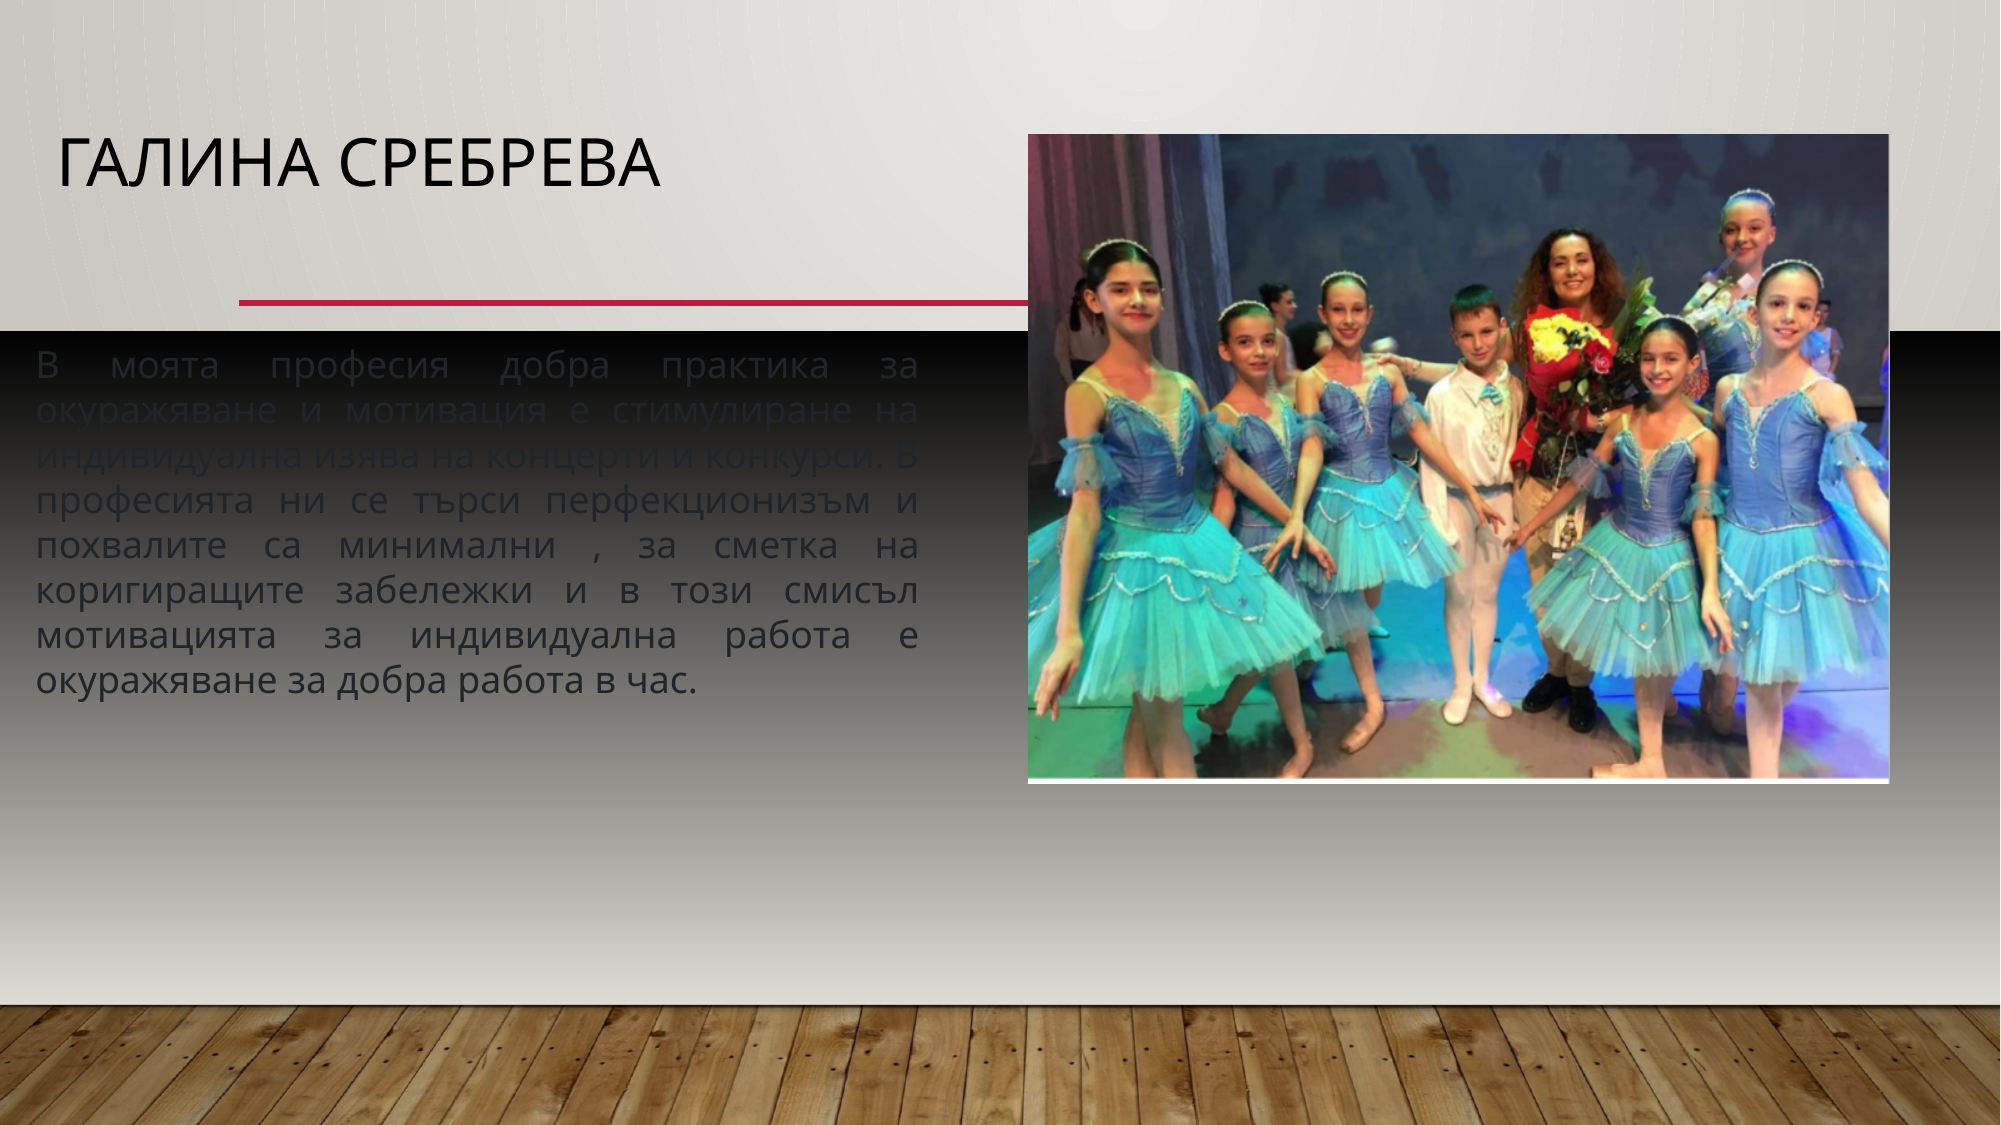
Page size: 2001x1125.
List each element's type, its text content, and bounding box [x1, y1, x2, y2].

text_box В моята професия добра практика за окуражяване и мотивация е стимулиране на индивидуална изява на концерти и конкурси. В професията ни се търси перфекционизъм и похвалите са минимални , за сметка на коригиращите забележки и в този смисъл мотивацията за индивидуална работа е окуражяване за добра работа в час. [20, 333, 935, 667]
picture [1028, 134, 1890, 784]
title Галина сребрева [41, 121, 903, 294]
